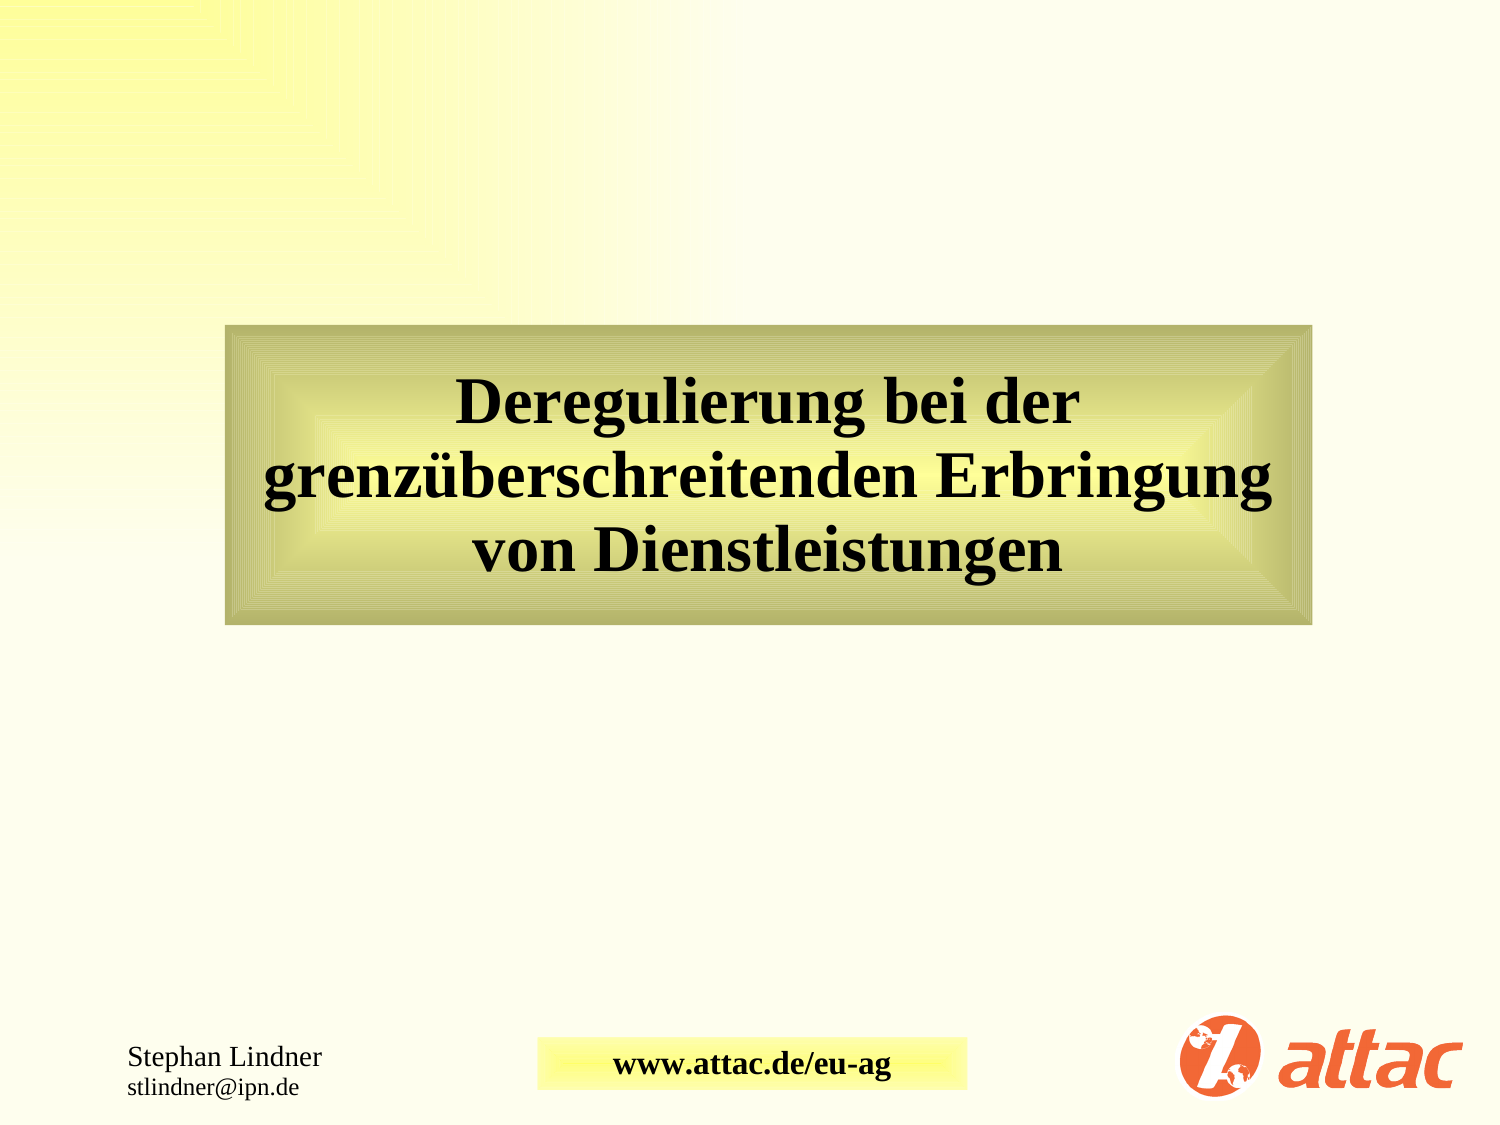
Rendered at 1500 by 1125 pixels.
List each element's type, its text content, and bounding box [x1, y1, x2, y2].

text_box www.attac.de/eu-ag [537, 1037, 968, 1090]
text_box Stephan Lindner stlindner@ipn.de [112, 1032, 338, 1109]
title Deregulierung bei der grenzüberschreitenden Erbringung von Dienstleistungen [224, 324, 1313, 626]
picture [1175, 1012, 1463, 1101]
